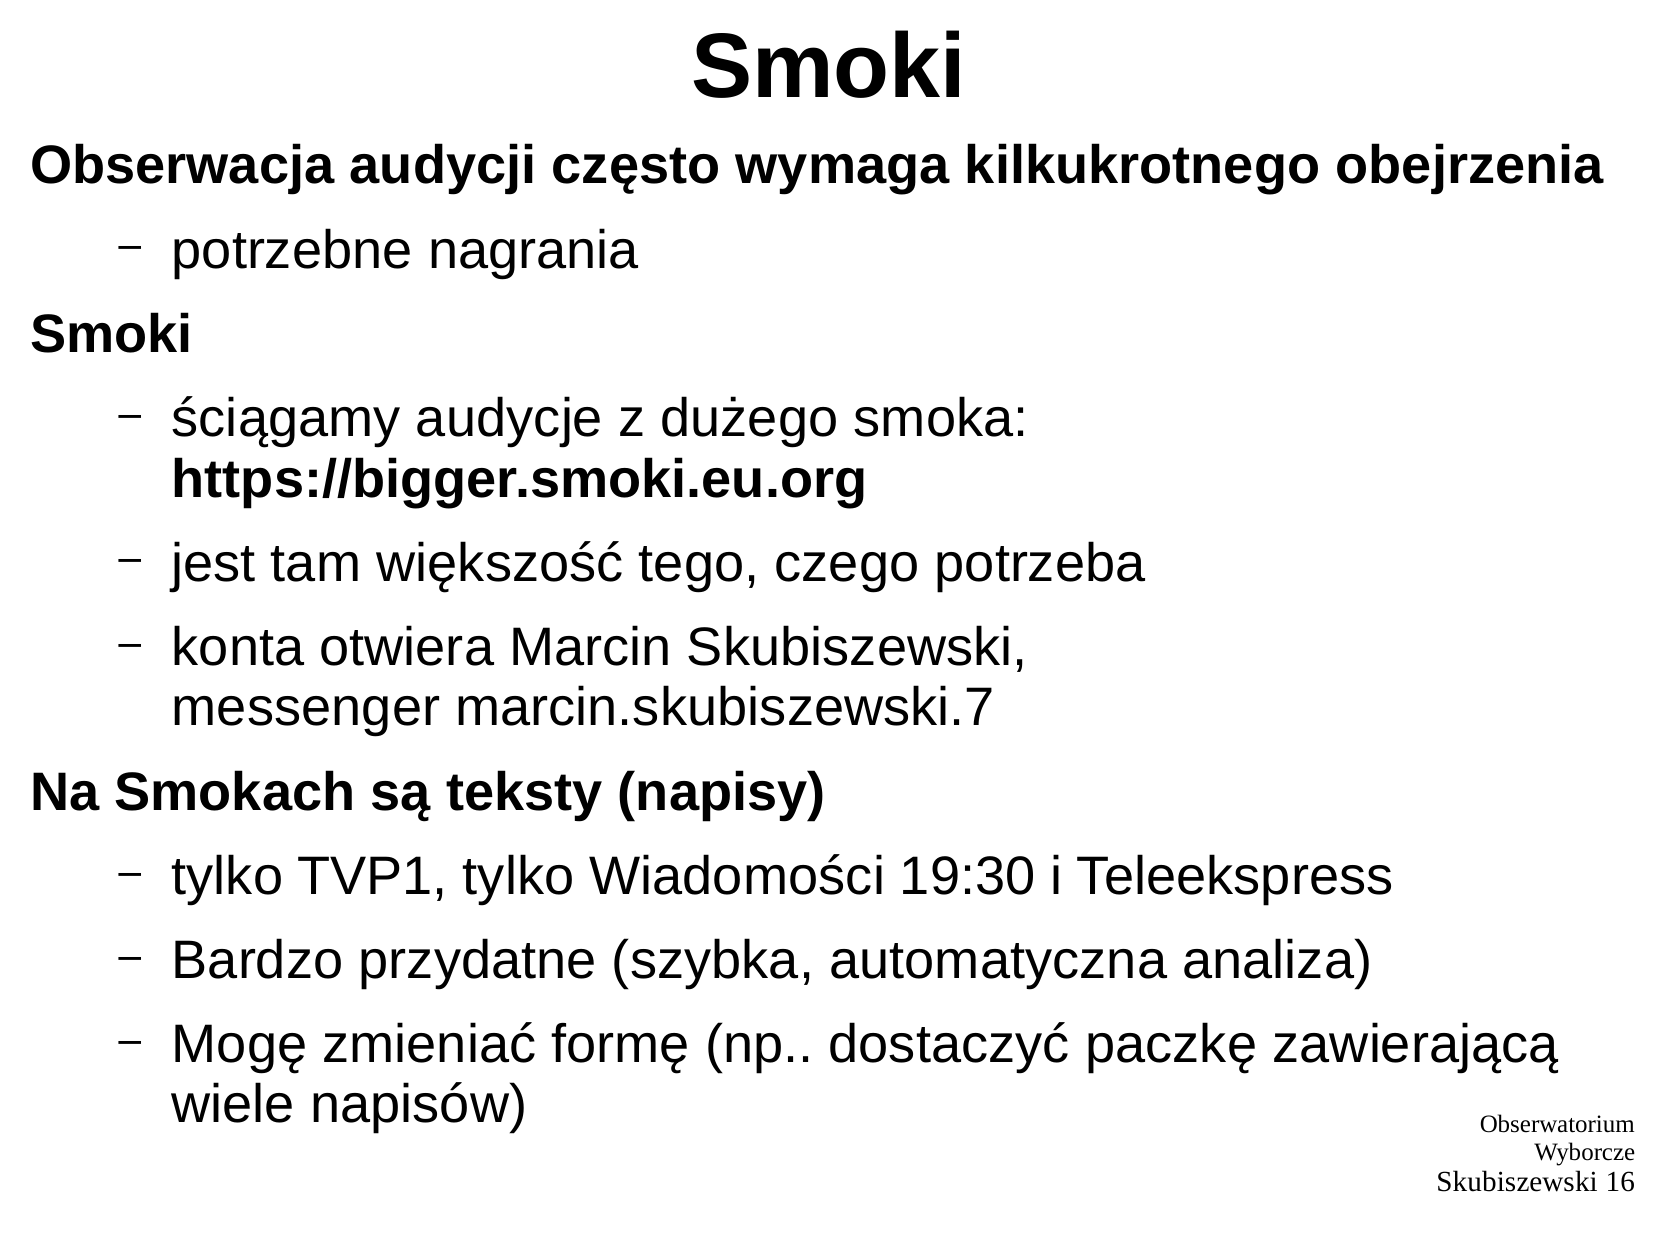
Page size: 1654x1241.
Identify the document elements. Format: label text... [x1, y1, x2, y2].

title Smoki [84, 15, 1573, 121]
list Obserwacja audycji często wymaga kilkukrotnego obejrzenia potrzebne nagrania Smoki ściągamy audycje z dużego smoka: https://bigger.smoki.eu.org jest tam większość tego, czego potrzeba konta otwiera Marcin Skubiszewski, messenger marcin.skubiszewski.7 Na Smokach są teksty (napisy) tylko TVP1, tylko Wiadomości 19:30 i Teleekspress Bardzo przydatne (szybka, automatyczna analiza) Mogę zmieniać formę (np.. dostaczyć paczkę zawierającą wiele napisów) [30, 135, 1621, 1241]
